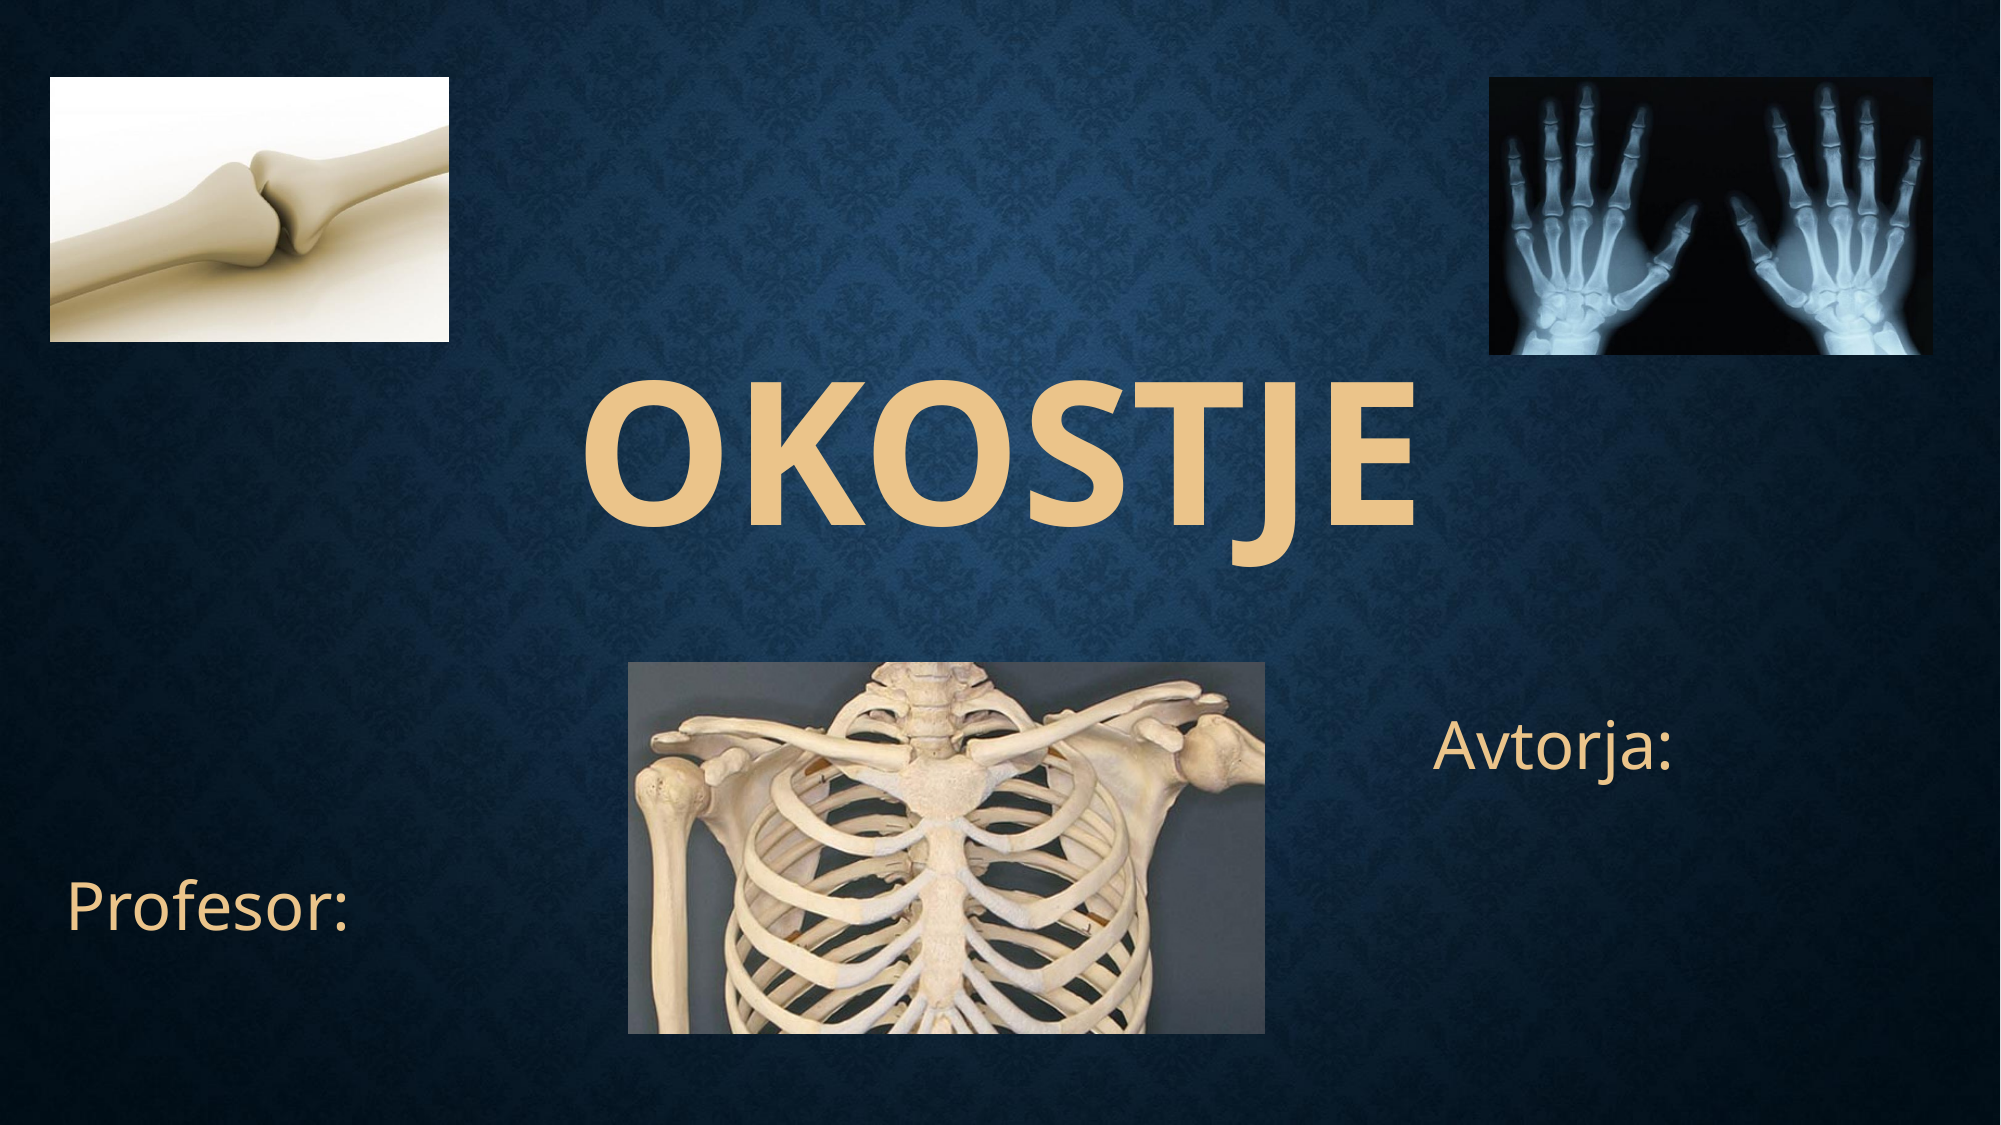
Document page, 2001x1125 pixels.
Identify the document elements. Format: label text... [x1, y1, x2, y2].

text_box Profesor: [50, 856, 449, 952]
title OKOSTJE [261, 184, 1739, 576]
text_box Avtorja: [1419, 695, 1944, 871]
picture [0, 0, 2001, 1125]
